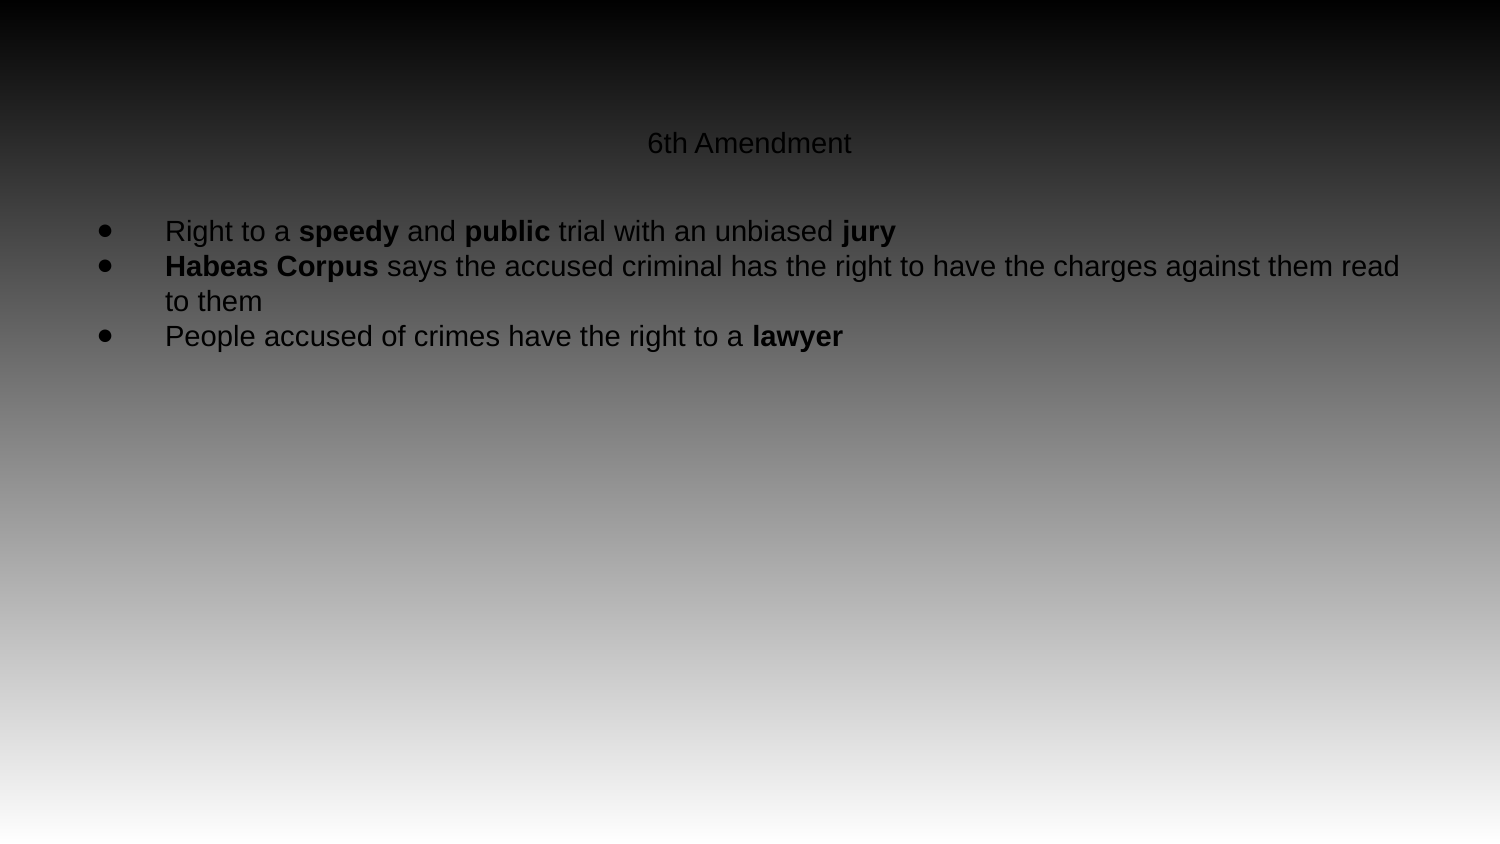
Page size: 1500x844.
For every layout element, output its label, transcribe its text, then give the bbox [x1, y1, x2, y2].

list Right to a speedy and public trial with an unbiased jury Habeas Corpus says the accused criminal has the right to have the charges against them read to them People accused of crimes have the right to a lawyer [75, 196, 1425, 808]
title 6th Amendment [75, 33, 1425, 175]
